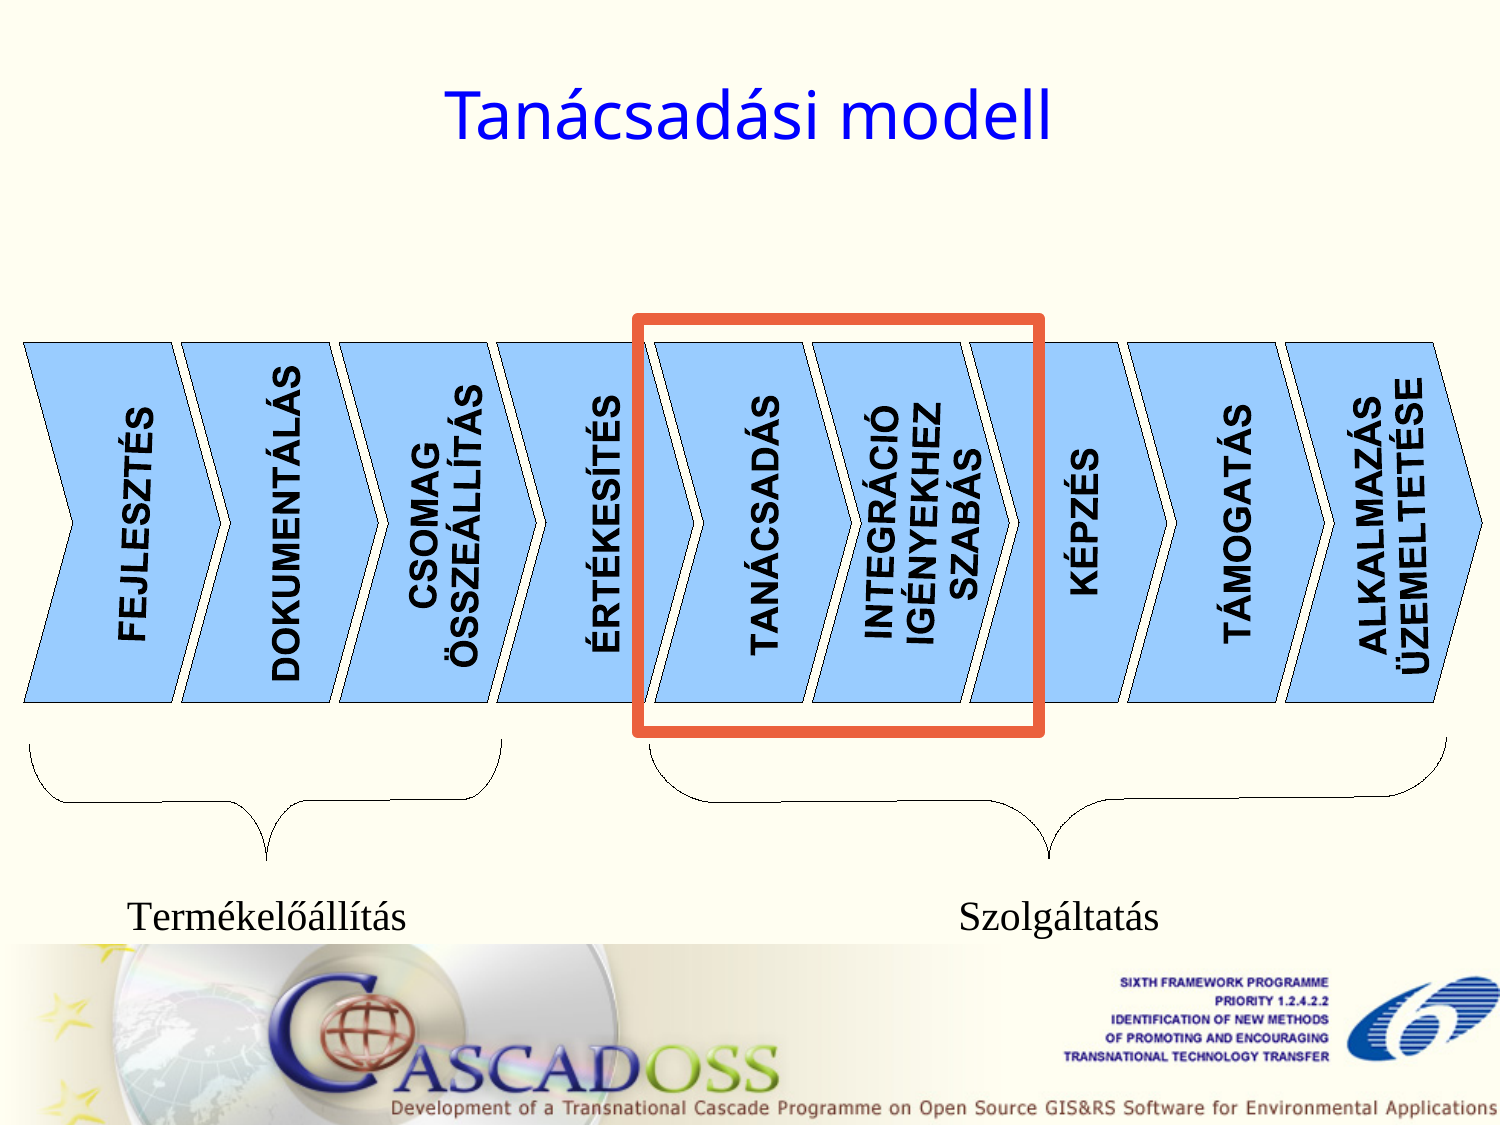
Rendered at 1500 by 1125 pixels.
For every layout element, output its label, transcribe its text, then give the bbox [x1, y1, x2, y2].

text_box [1045, 342, 1167, 703]
picture [0, 944, 1500, 1125]
title Tanácsadási modell [74, 13, 1425, 216]
text_box [654, 342, 852, 703]
text_box Szolgáltatás [943, 885, 1175, 948]
text_box [644, 342, 694, 703]
text_box [812, 342, 1010, 703]
text_box [496, 342, 632, 703]
text_box [969, 342, 1033, 703]
text_box [181, 342, 379, 703]
text_box Termékelőállítás [112, 885, 422, 948]
text_box [339, 342, 537, 703]
text_box [1127, 342, 1325, 703]
text_box [1285, 342, 1483, 703]
text_box [23, 342, 221, 703]
